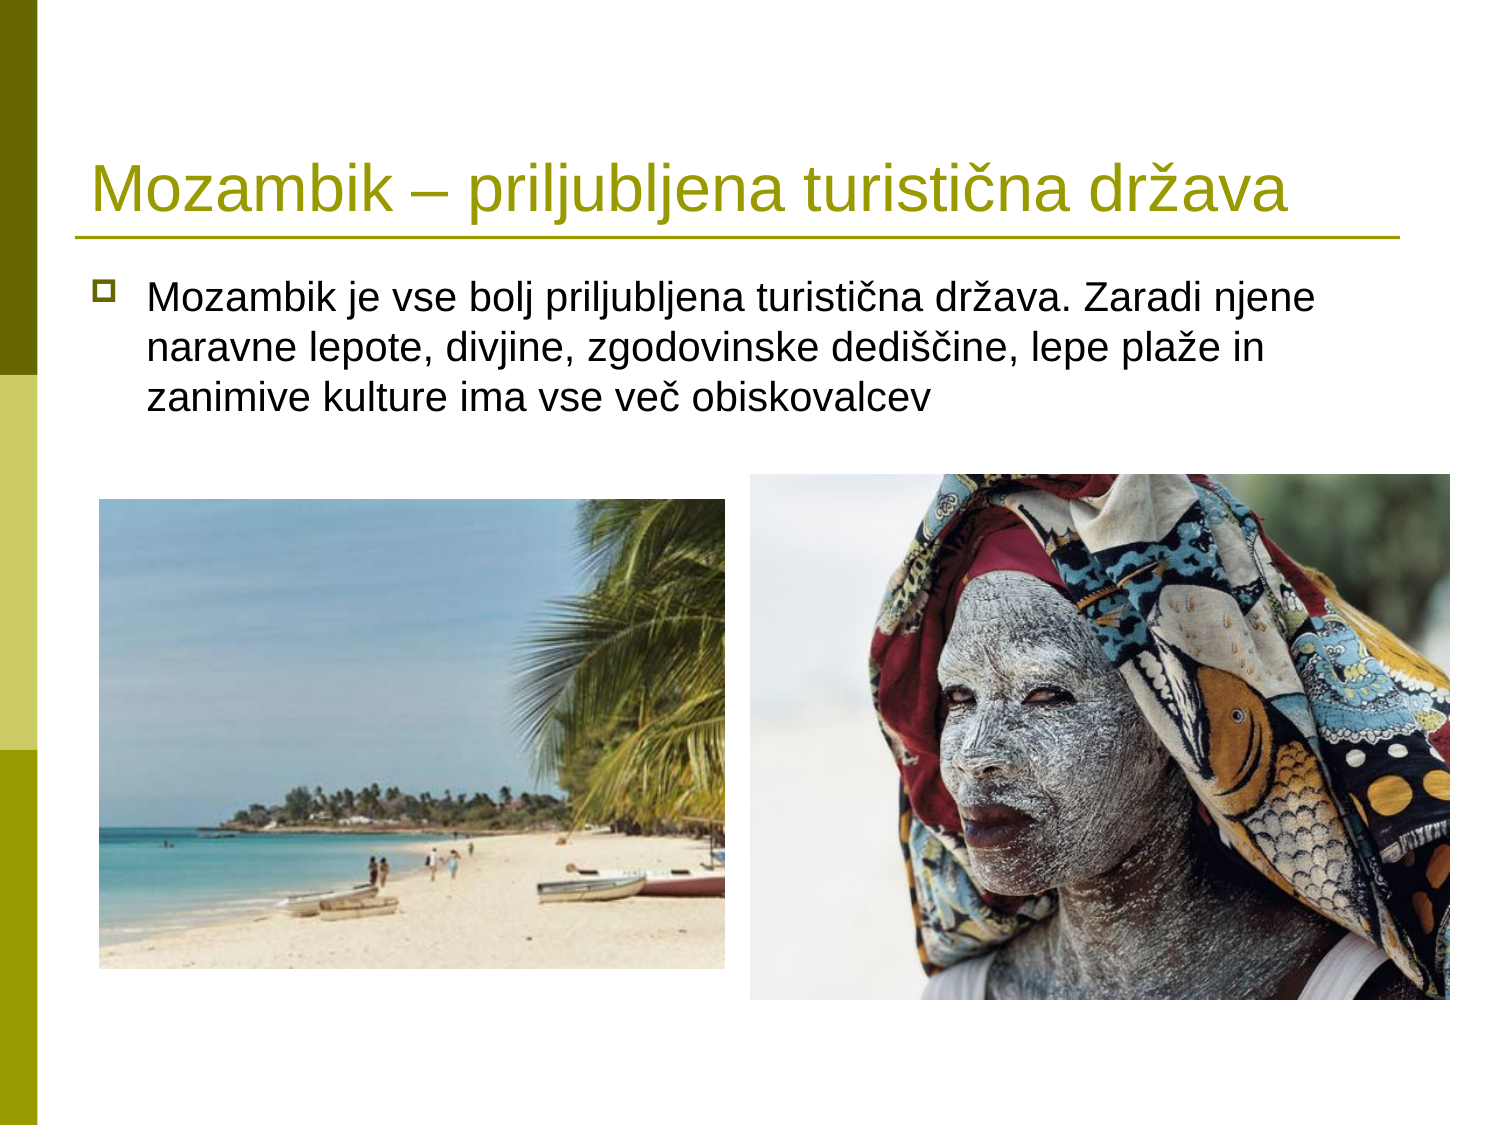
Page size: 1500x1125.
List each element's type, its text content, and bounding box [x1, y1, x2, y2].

picture [750, 474, 1450, 1000]
picture [99, 499, 725, 969]
list Mozambik je vse bolj priljubljena turistična država. Zaradi njene naravne lepote, divjine, zgodovinske dediščine, lepe plaže in zanimive kulture ima vse več obiskovalcev [75, 262, 1425, 1006]
title Mozambik – priljubljena turistična država [75, 45, 1425, 233]
